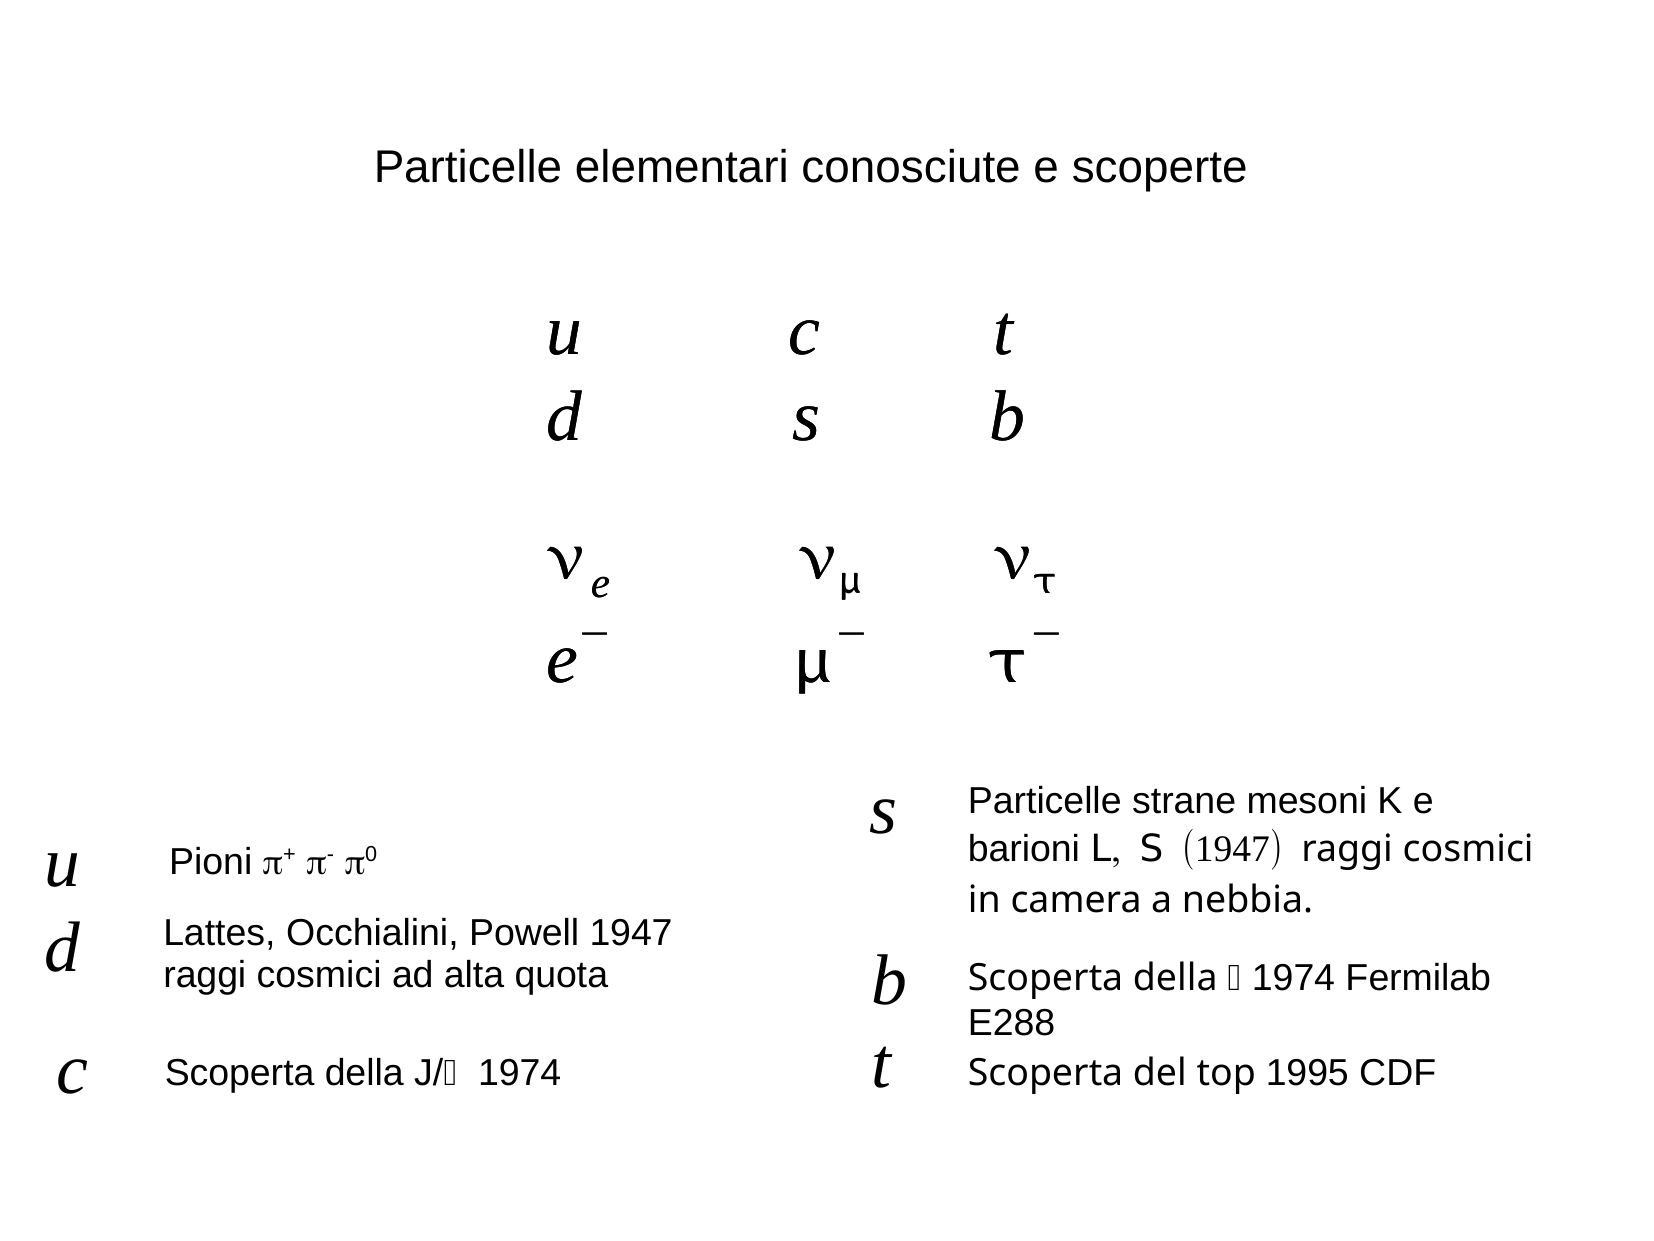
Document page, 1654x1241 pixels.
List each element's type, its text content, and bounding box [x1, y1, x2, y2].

chart [853, 1024, 909, 1105]
text_box Pioni p+ p- p0 [154, 832, 530, 897]
chart [26, 823, 99, 987]
chart [971, 516, 1080, 697]
chart [971, 292, 1043, 455]
chart [528, 292, 602, 455]
chart [776, 516, 887, 697]
chart [38, 1030, 106, 1110]
chart [847, 770, 913, 851]
text_box Lattes, Occhialini, Powell 1947 raggi cosmici ad alta quota [148, 903, 706, 1003]
text_box Scoperta del top 1995 CDF [953, 1037, 1554, 1098]
chart [853, 941, 925, 1022]
text_box Scoperta della  1974 Fermilab E288 [953, 943, 1554, 1037]
chart [770, 292, 838, 455]
text_box Particelle elementari conosciute e scoperte [359, 134, 1364, 201]
text_box Scoperta della J/ 1974 [150, 1043, 751, 1104]
chart [528, 516, 631, 700]
text_box Particelle strane mesoni K e barioni L, S (1947) raggi cosmici in camera a nebbia. [953, 771, 1554, 922]
